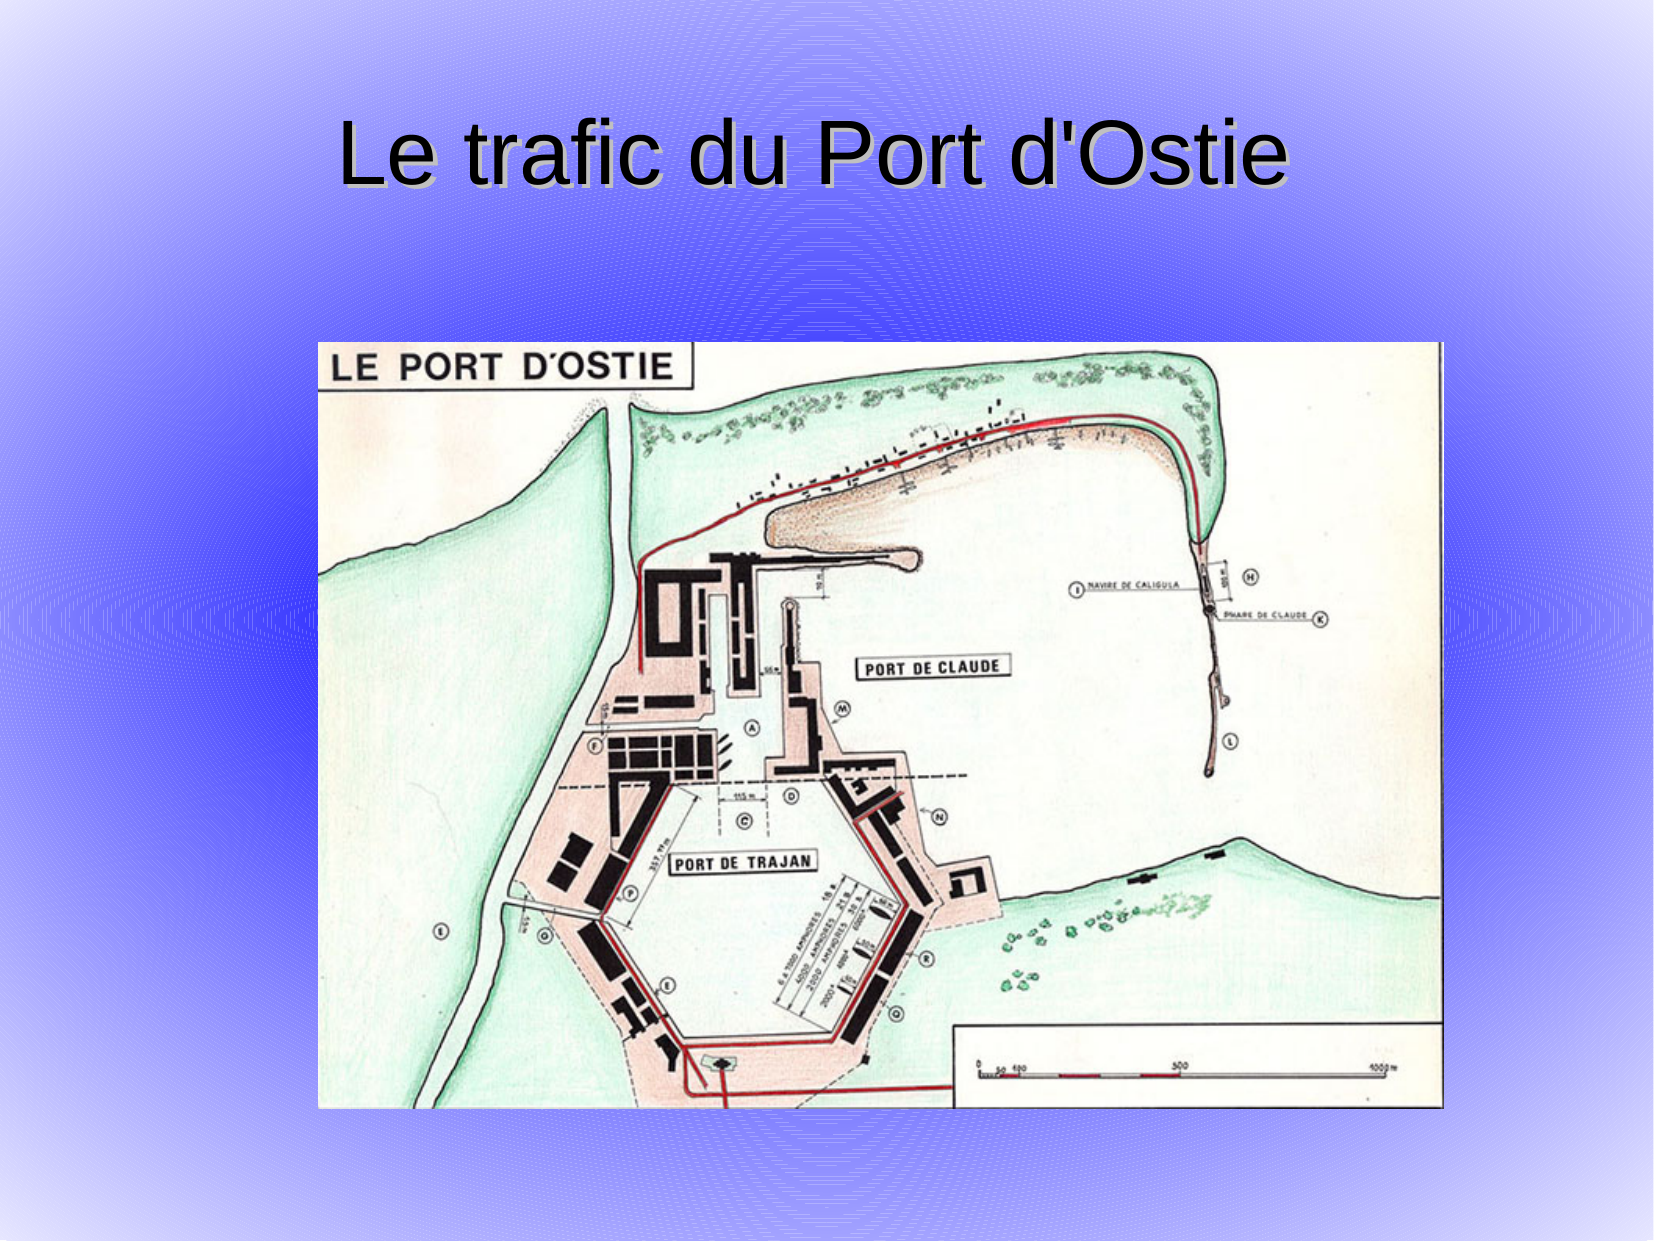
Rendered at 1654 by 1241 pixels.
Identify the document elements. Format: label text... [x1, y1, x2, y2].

picture [318, 342, 1444, 1109]
title Le trafic du Port d'Ostie [82, 49, 1571, 257]
